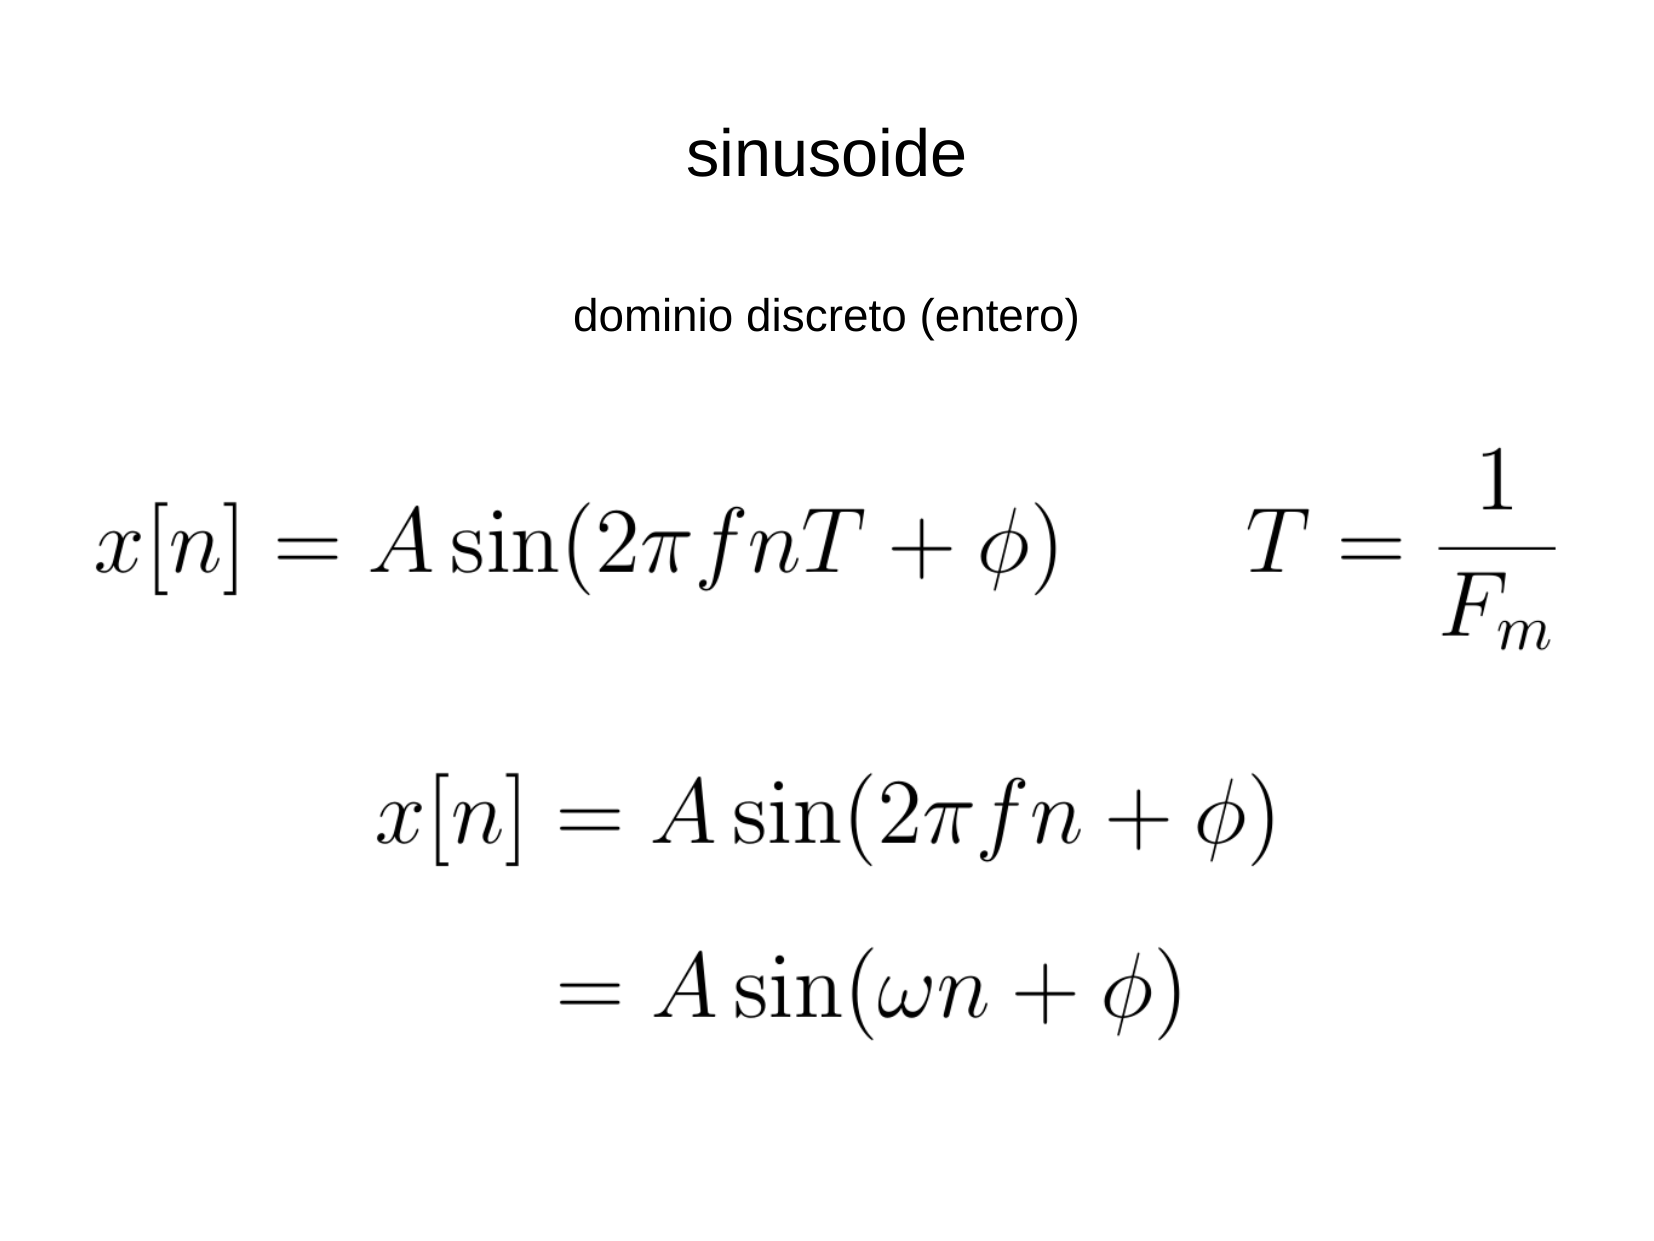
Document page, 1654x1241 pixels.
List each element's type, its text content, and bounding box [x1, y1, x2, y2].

title sinusoide [82, 49, 1571, 257]
subtitle dominio discreto (entero) [82, 287, 1571, 343]
picture [84, 442, 1569, 1055]
